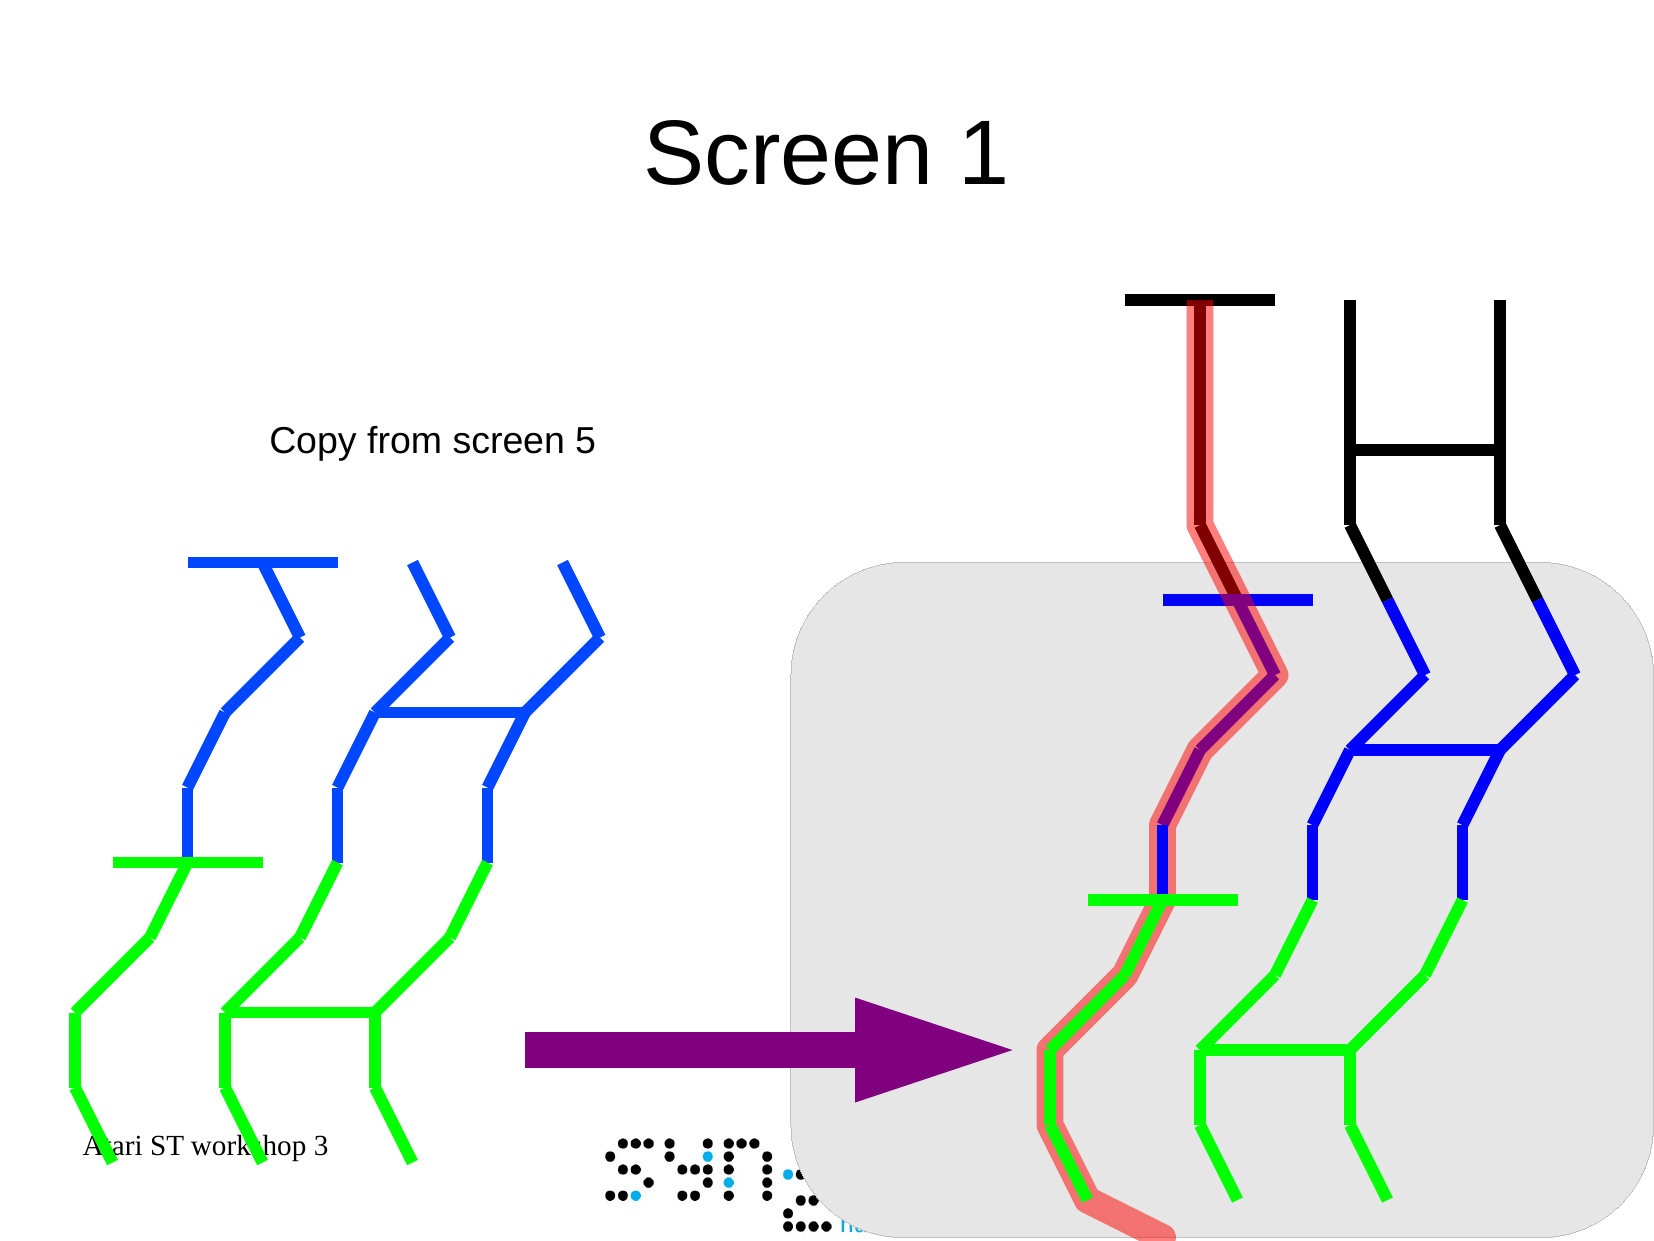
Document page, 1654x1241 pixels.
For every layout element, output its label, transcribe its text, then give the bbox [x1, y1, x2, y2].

picture [600, 1124, 1025, 1241]
text_box Copy from screen 5 [254, 412, 611, 470]
text_box [790, 562, 1257, 1238]
title Screen 1 [82, 49, 1571, 257]
text_box [1366, 562, 1567, 744]
text_box [1064, 562, 1654, 1238]
